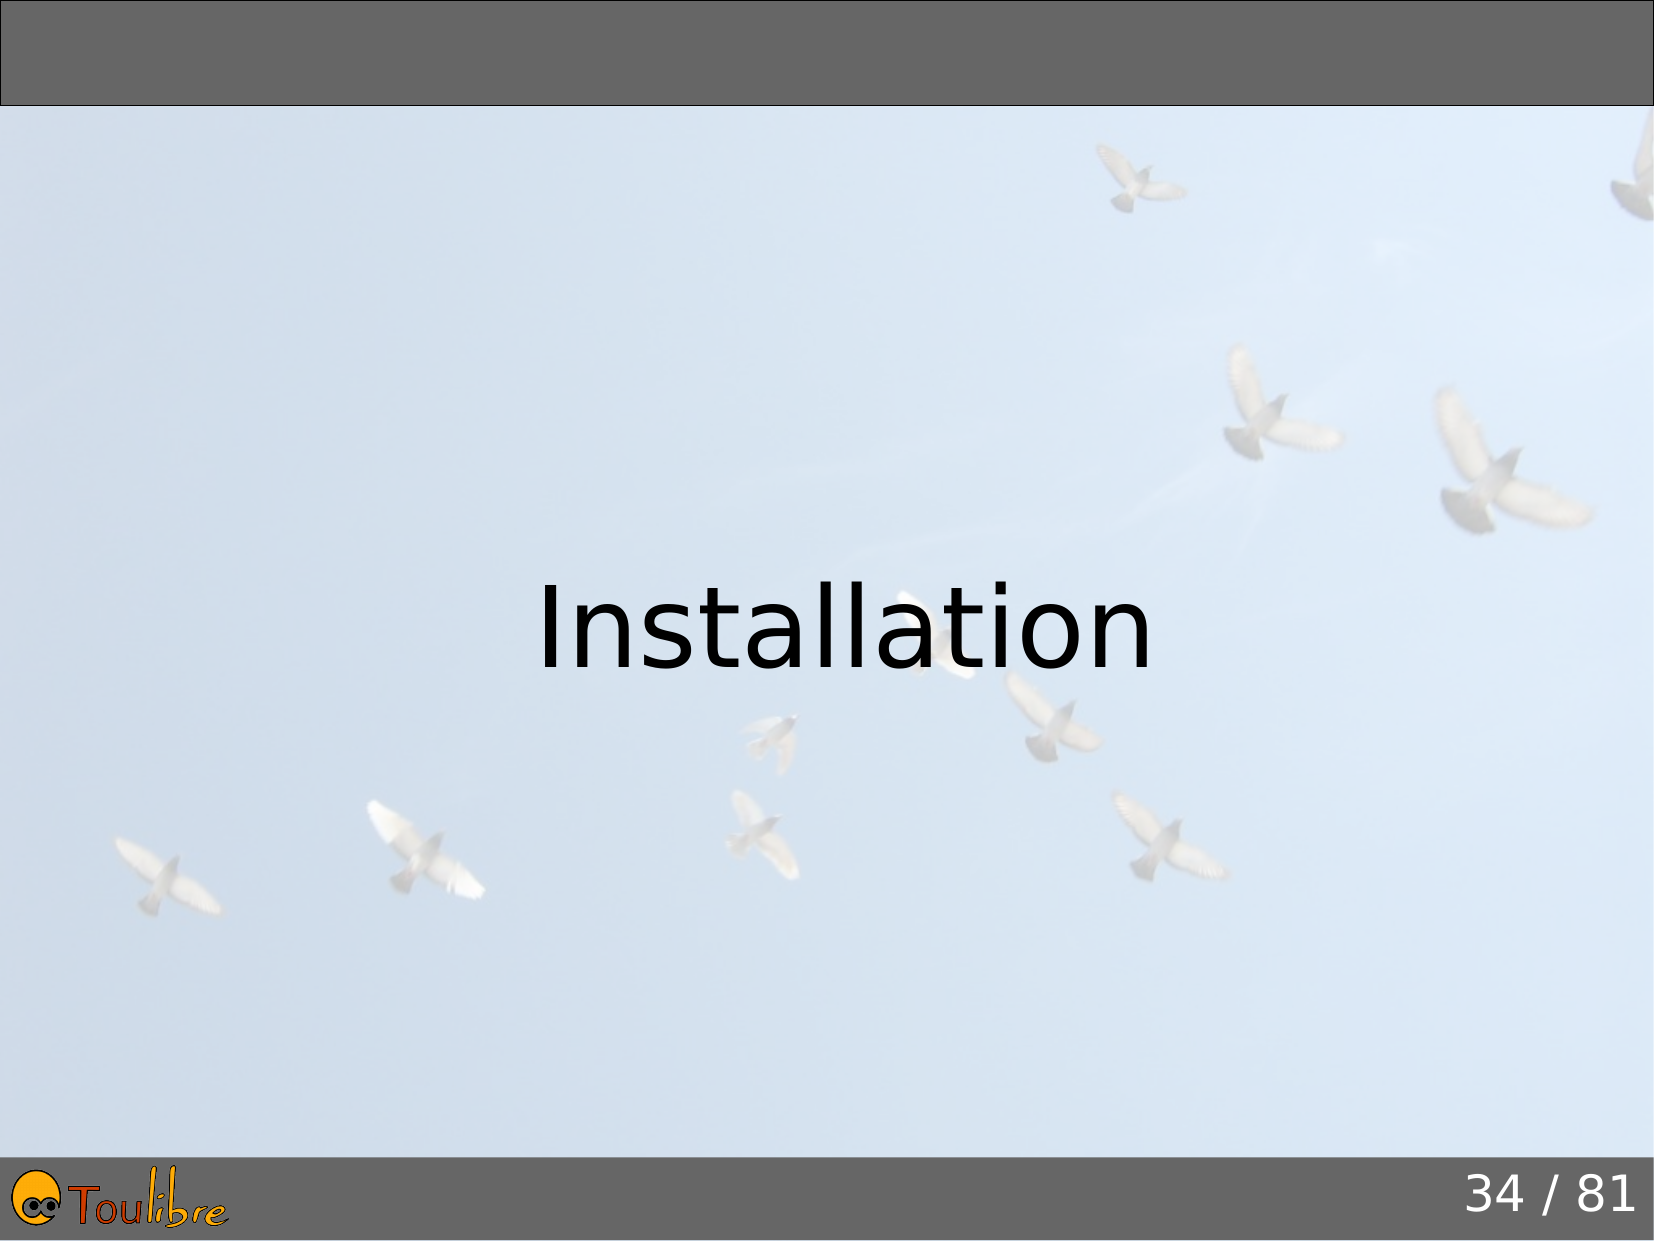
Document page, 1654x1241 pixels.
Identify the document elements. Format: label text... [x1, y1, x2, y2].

picture [11, 1165, 229, 1228]
subtitle Installation [47, 165, 1609, 1091]
